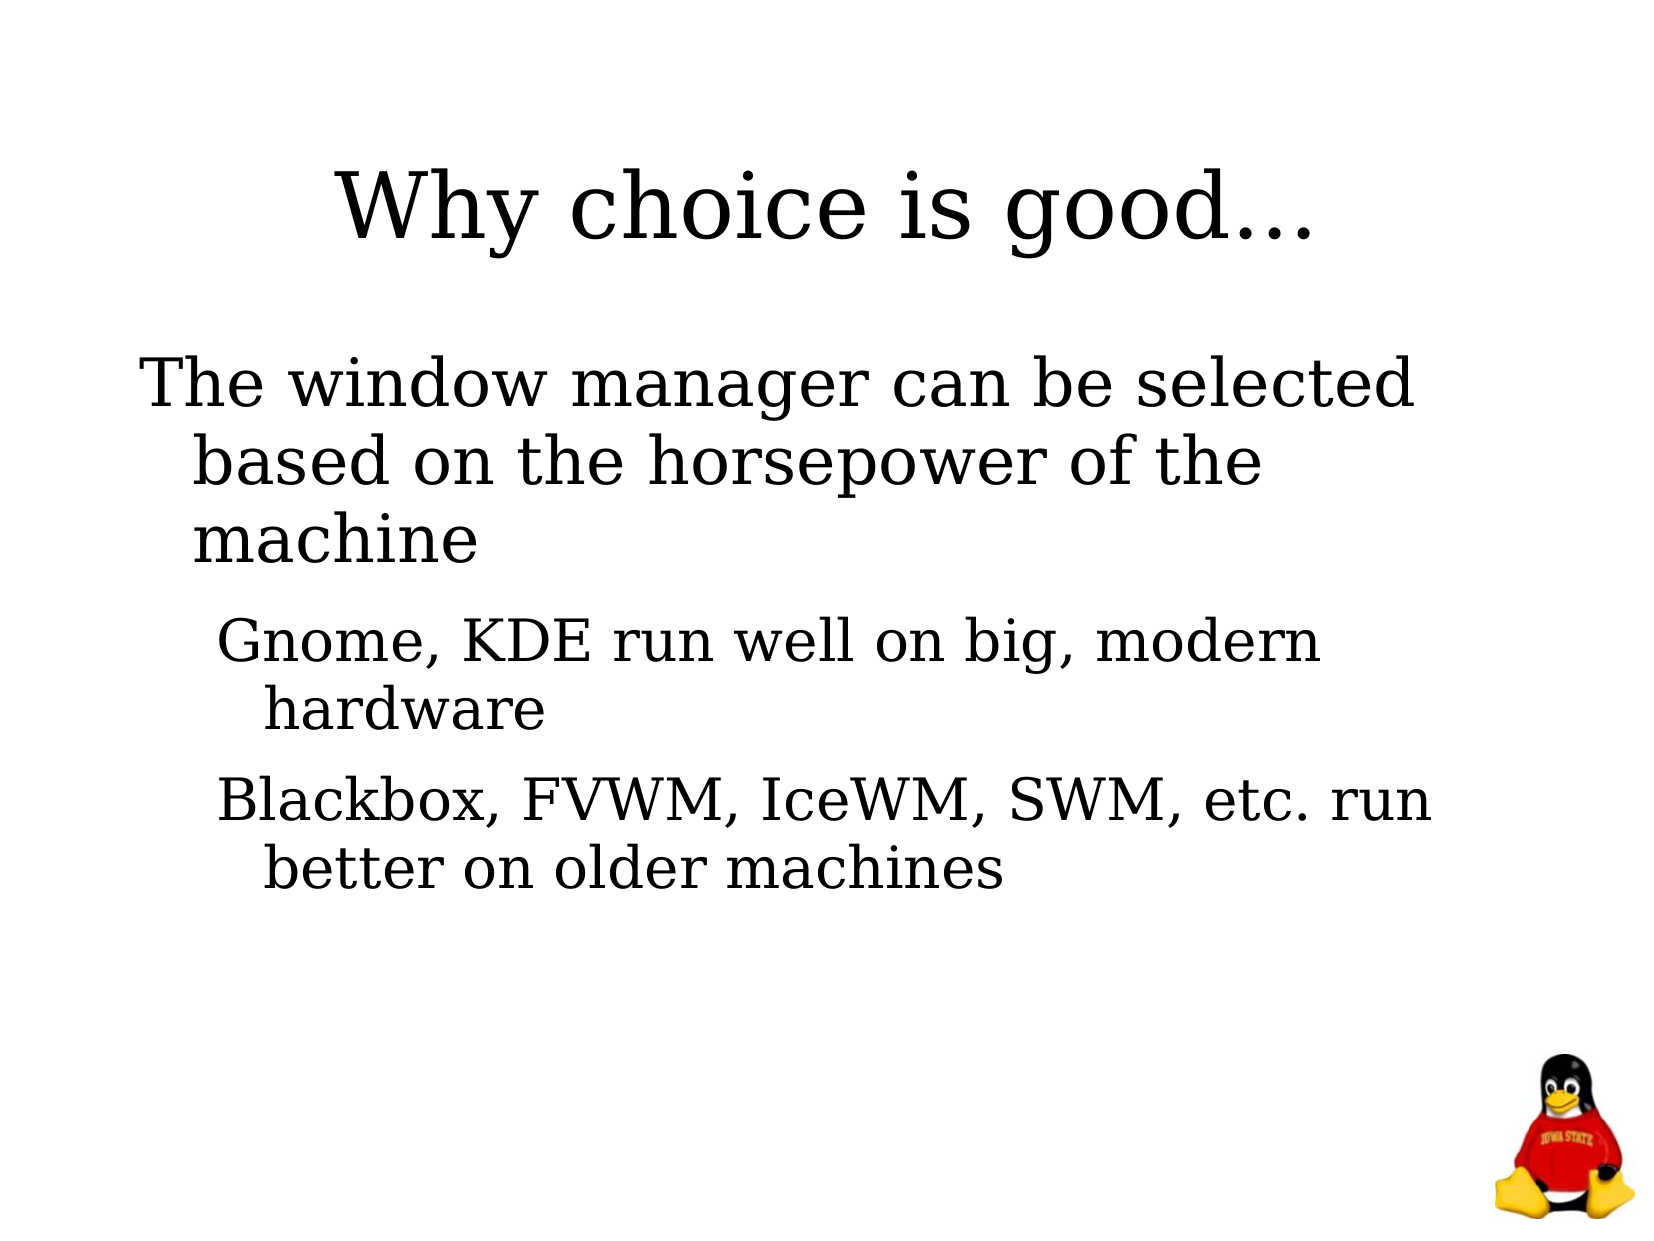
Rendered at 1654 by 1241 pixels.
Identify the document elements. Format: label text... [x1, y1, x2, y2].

picture [1495, 1054, 1635, 1219]
title Why choice is good... [121, 102, 1534, 310]
list The window manager can be selected based on the horsepower of the machine Gnome, KDE run well on big, modern hardware Blackbox, FVWM, IceWM, SWM, etc. run better on older machines [121, 344, 1534, 1127]
